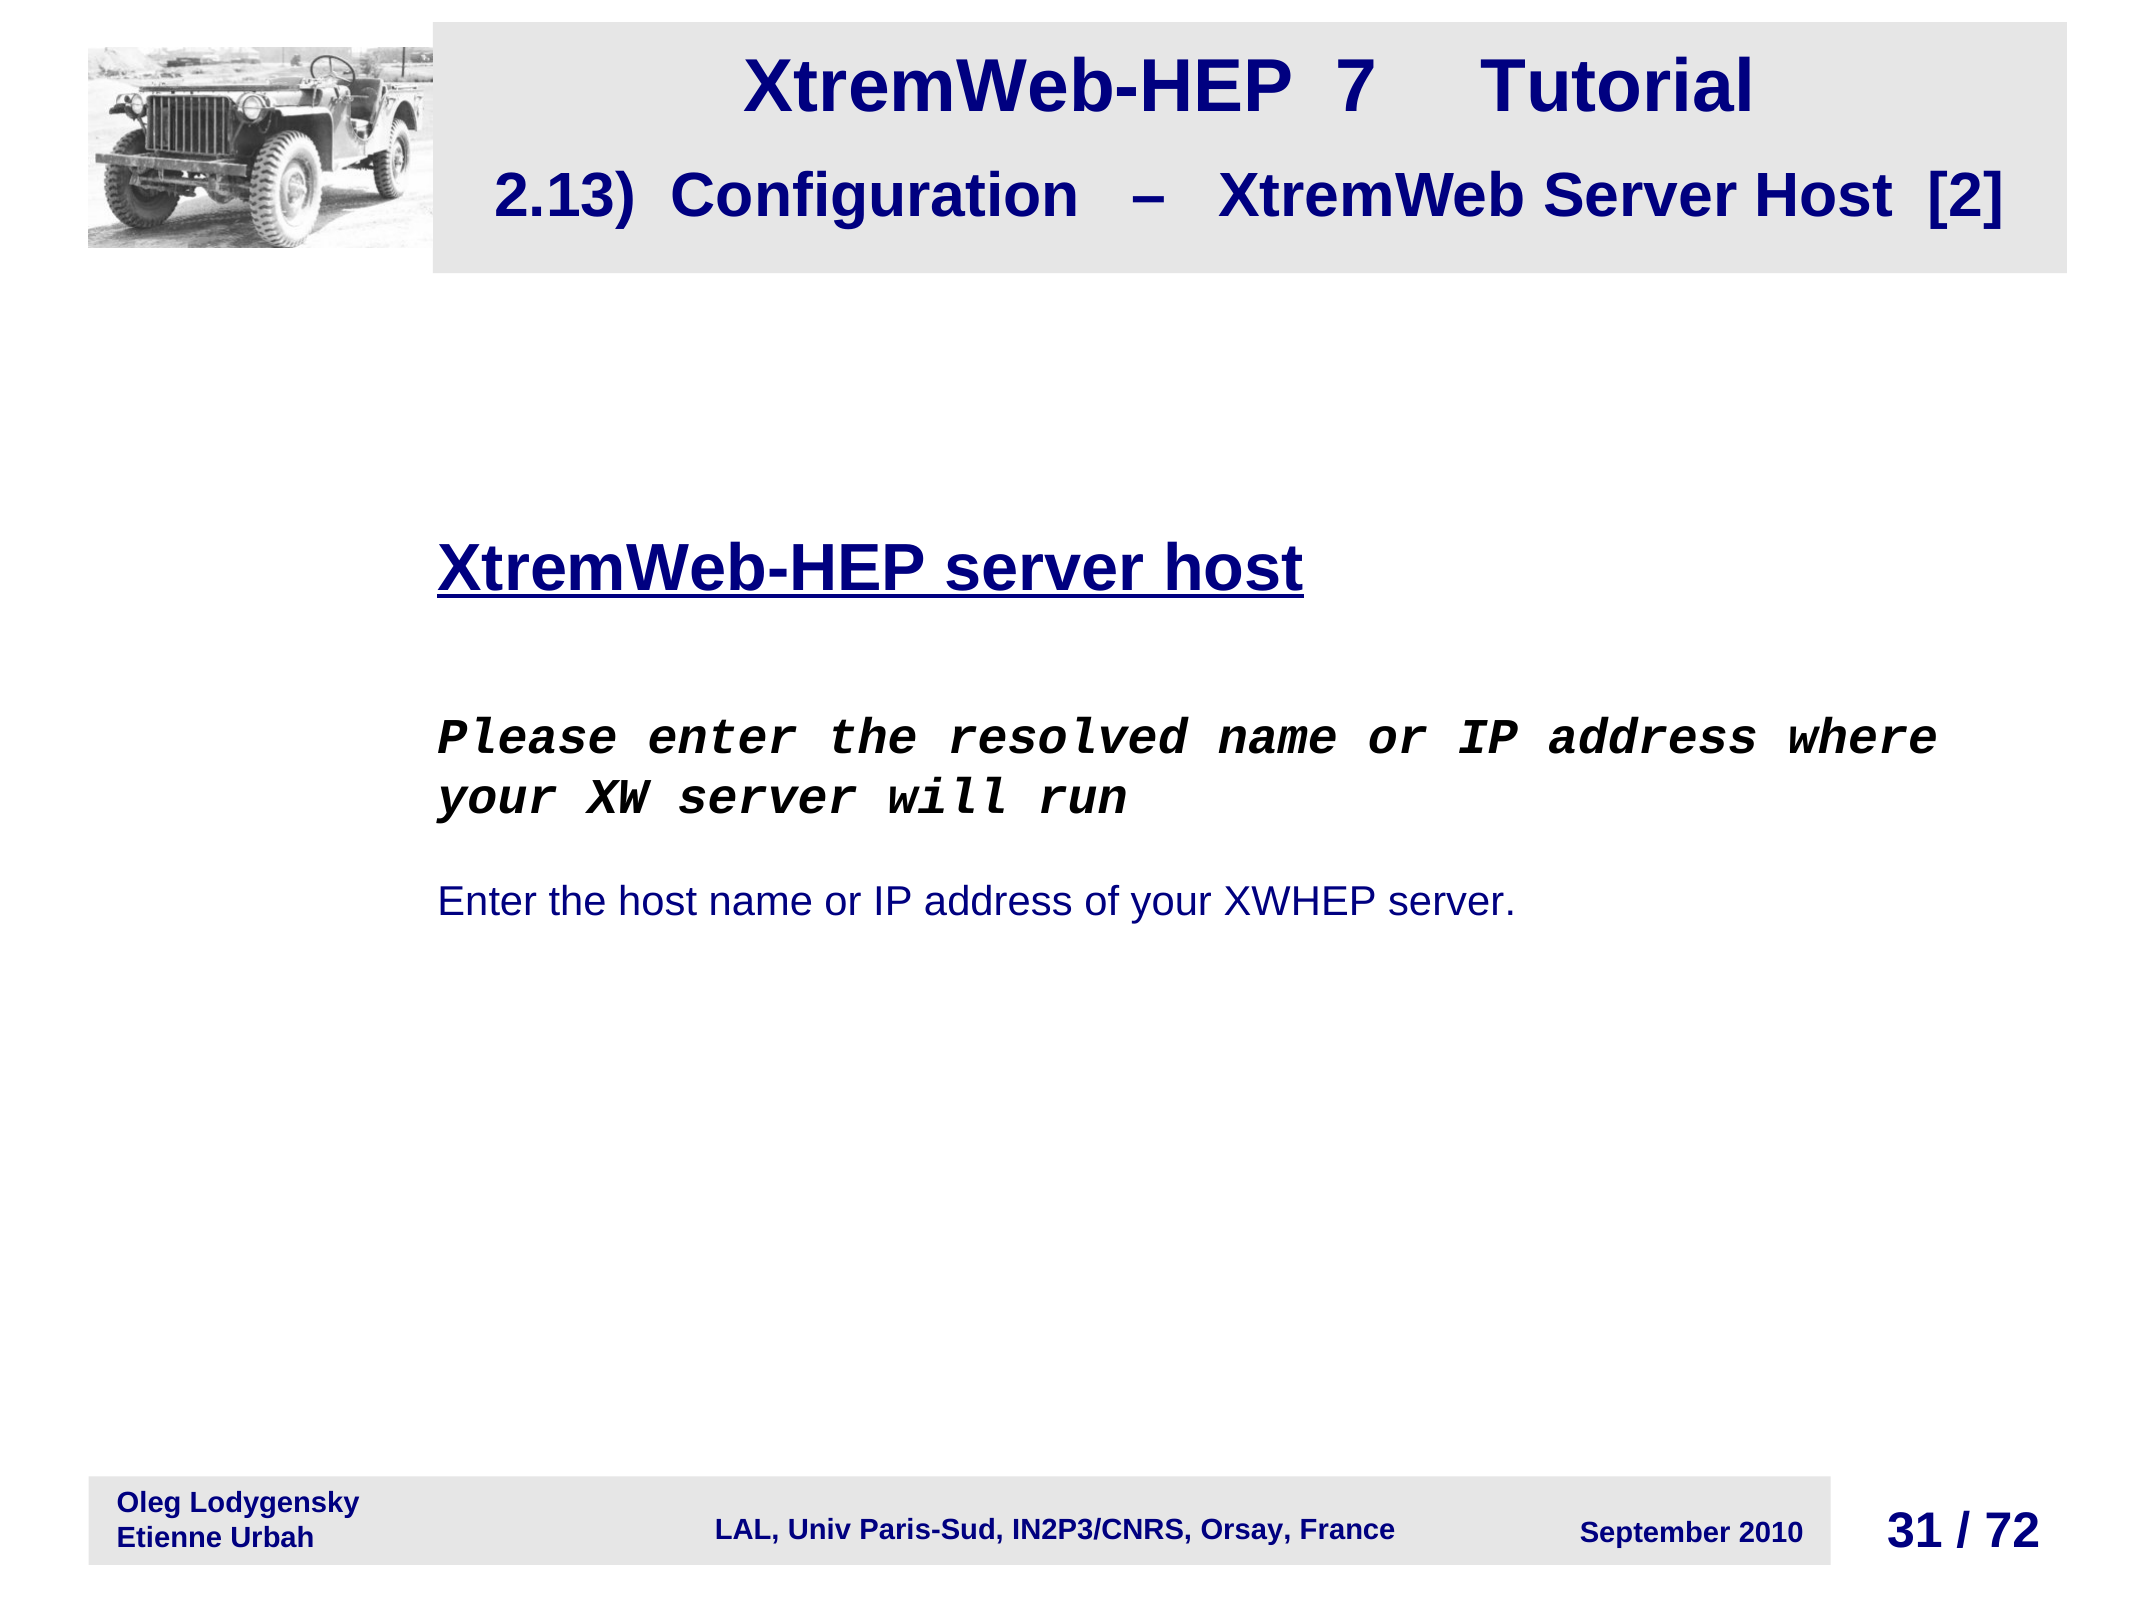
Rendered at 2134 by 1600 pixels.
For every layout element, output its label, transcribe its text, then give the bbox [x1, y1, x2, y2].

text_box XtremWeb-HEP server host Please enter the resolved name or IP address where your XW server will run Enter the host name or IP address of your XWHEP server. [428, 523, 1964, 1108]
title 2.13) Configuration – XtremWeb Server Host [2] [442, 118, 2067, 266]
picture [88, 47, 433, 248]
